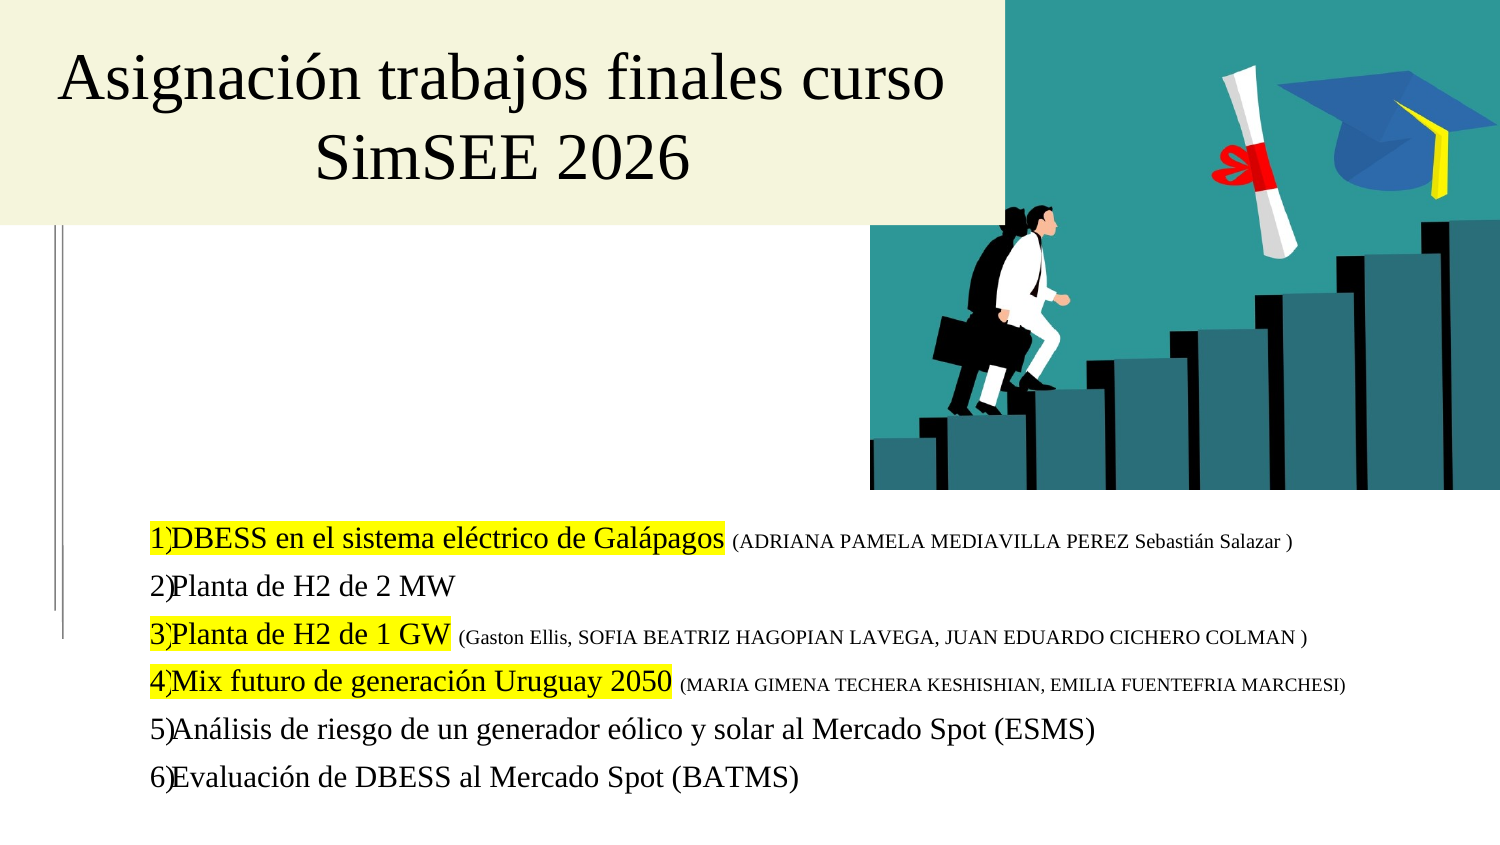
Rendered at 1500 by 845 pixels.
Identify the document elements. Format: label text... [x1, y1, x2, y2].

picture [870, 0, 1500, 490]
list DBESS en el sistema eléctrico de Galápagos (ADRIANA PAMELA MEDIAVILLA PEREZ Sebastián Salazar ) Planta de H2 de 2 MW Planta de H2 de 1 GW (Gaston Ellis, SOFIA BEATRIZ HAGOPIAN LAVEGA, JUAN EDUARDO CICHERO COLMAN ) Mix futuro de generación Uruguay 2050 (MARIA GIMENA TECHERA KESHISHIAN, EMILIA FUENTEFRIA MARCHESI) Análisis de riesgo de un generador eólico y solar al Mercado Spot (ESMS) Evaluación de DBESS al Mercado Spot (BATMS) [135, 510, 1381, 811]
title Asignación trabajos finales curso SimSEE 2026 [0, 0, 1006, 226]
